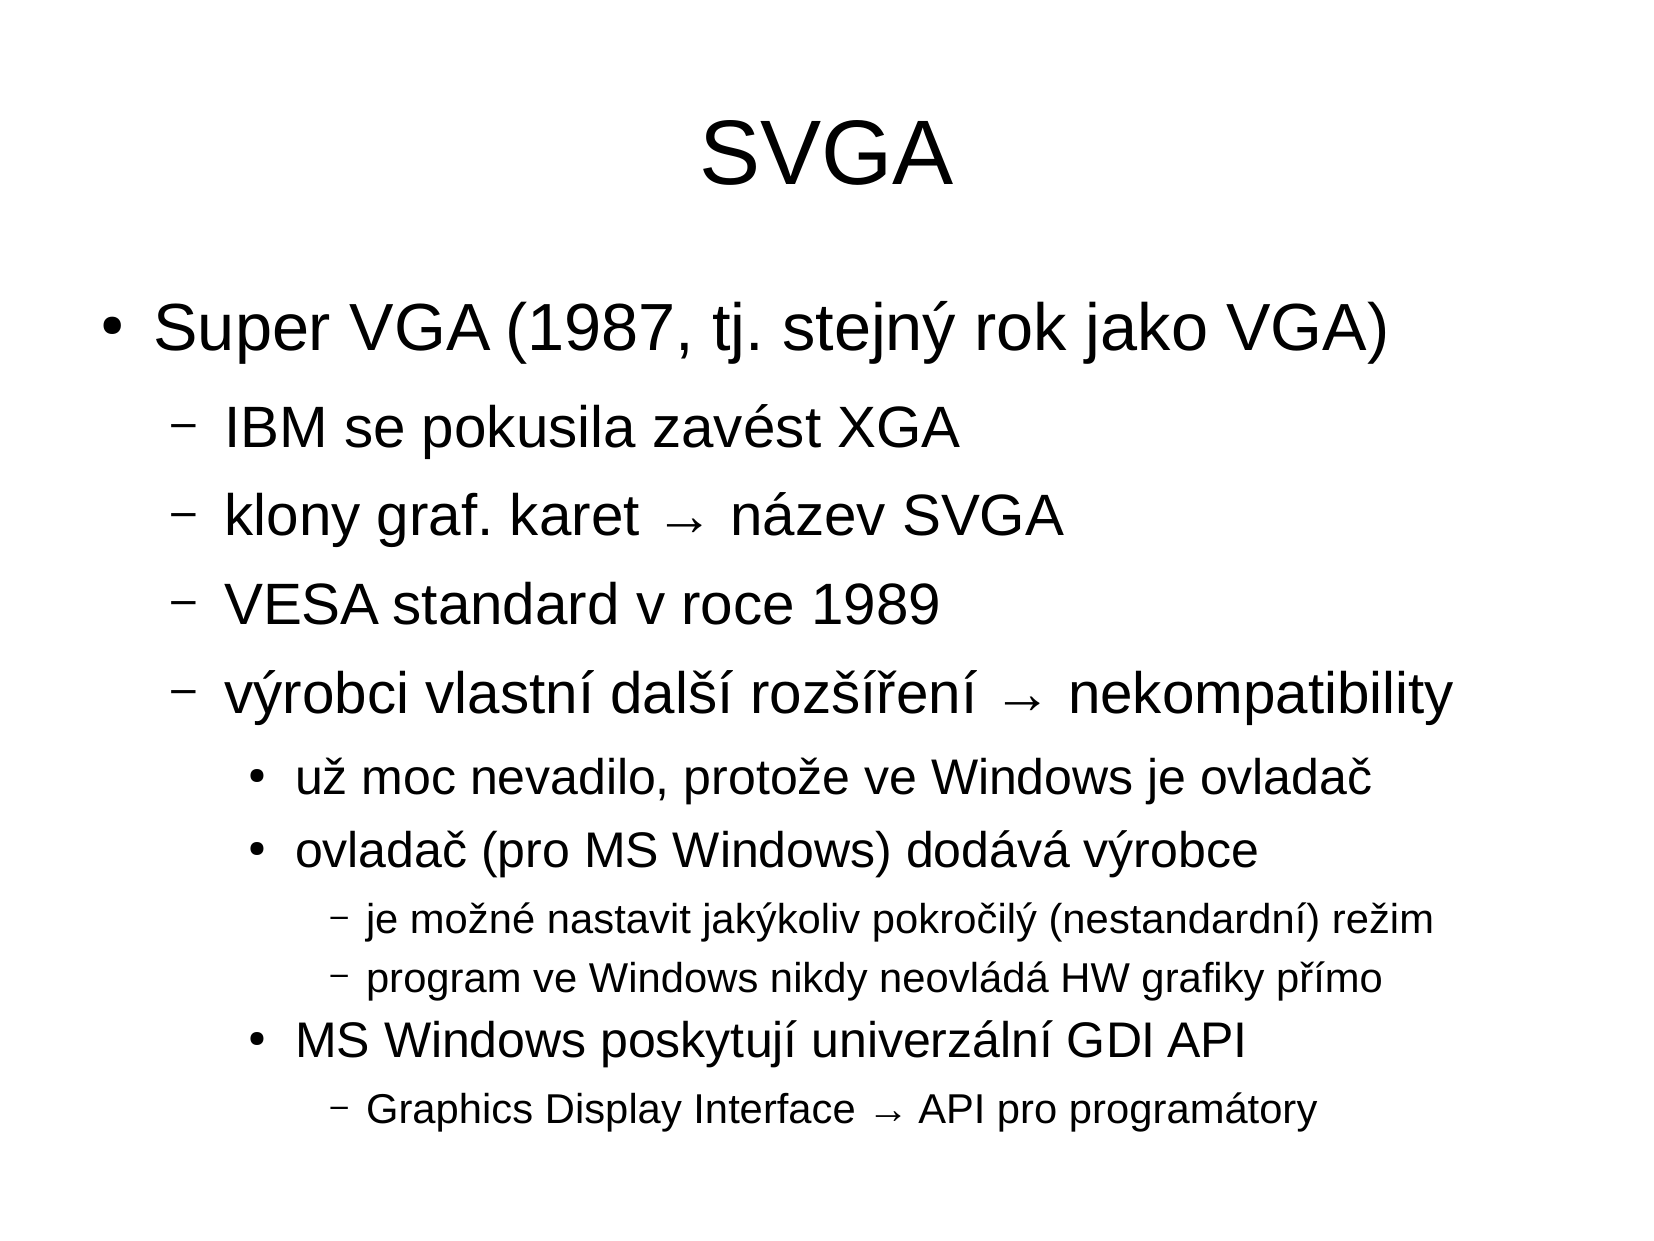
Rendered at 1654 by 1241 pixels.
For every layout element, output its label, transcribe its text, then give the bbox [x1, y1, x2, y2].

list Super VGA (1987, tj. stejný rok jako VGA) IBM se pokusila zavést XGA klony graf. karet → název SVGA VESA standard v roce 1989 výrobci vlastní další rozšíření → nekompatibility už moc nevadilo, protože ve Windows je ovladač ovladač (pro MS Windows) dodává výrobce je možné nastavit jakýkoliv pokročilý (nestandardní) režim program ve Windows nikdy neovládá HW grafiky přímo MS Windows poskytují univerzální GDI API Graphics Display Interface → API pro programátory [82, 290, 1538, 1170]
title SVGA [82, 49, 1571, 257]
